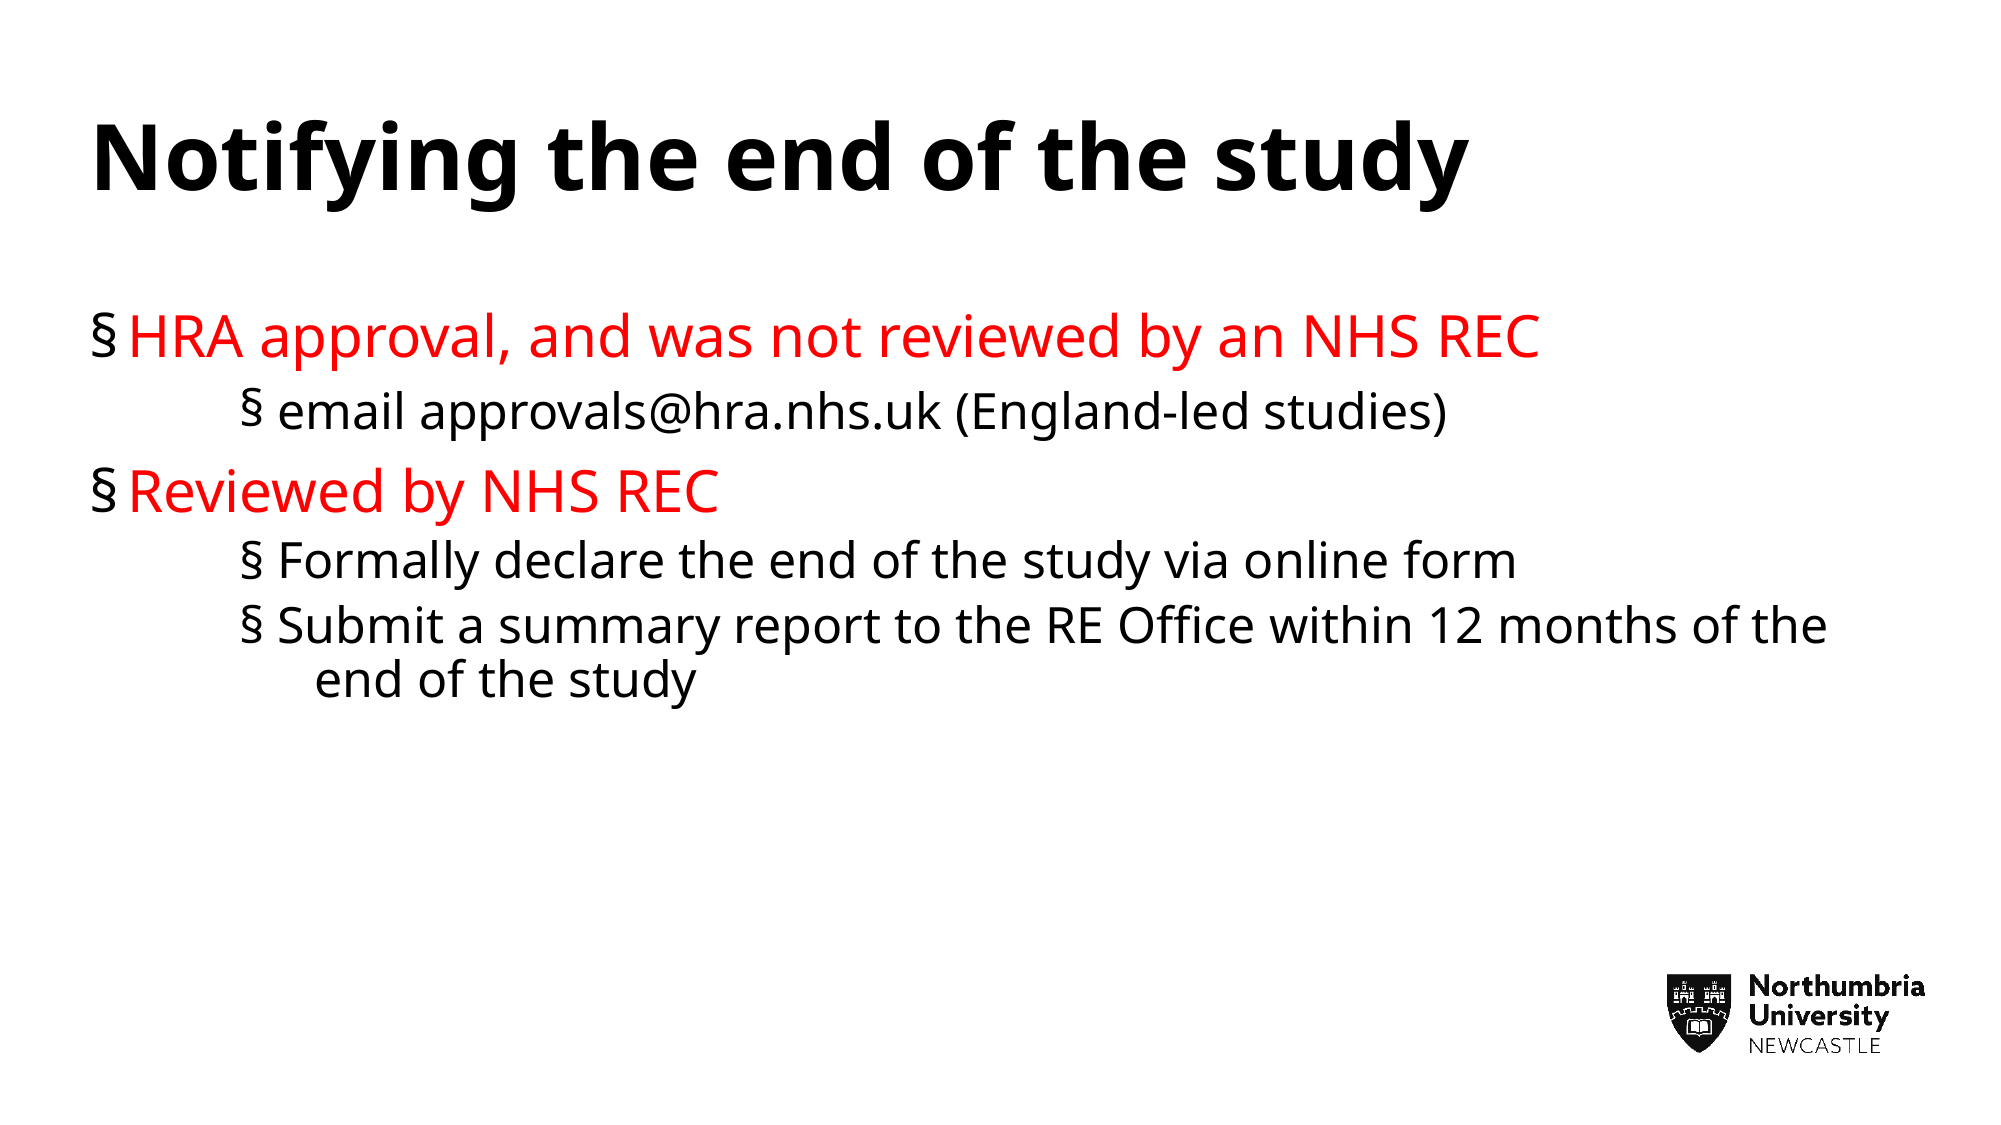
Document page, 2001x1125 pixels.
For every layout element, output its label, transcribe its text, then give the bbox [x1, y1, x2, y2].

title Notifying the end of the study [74, 67, 1925, 255]
list HRA approval, and was not reviewed by an NHS REC email approvals@hra.nhs.uk (England-led studies) Reviewed by NHS REC Formally declare the end of the study via online form Submit a summary report to the RE Office within 12 months of the end of the study [74, 299, 1923, 948]
